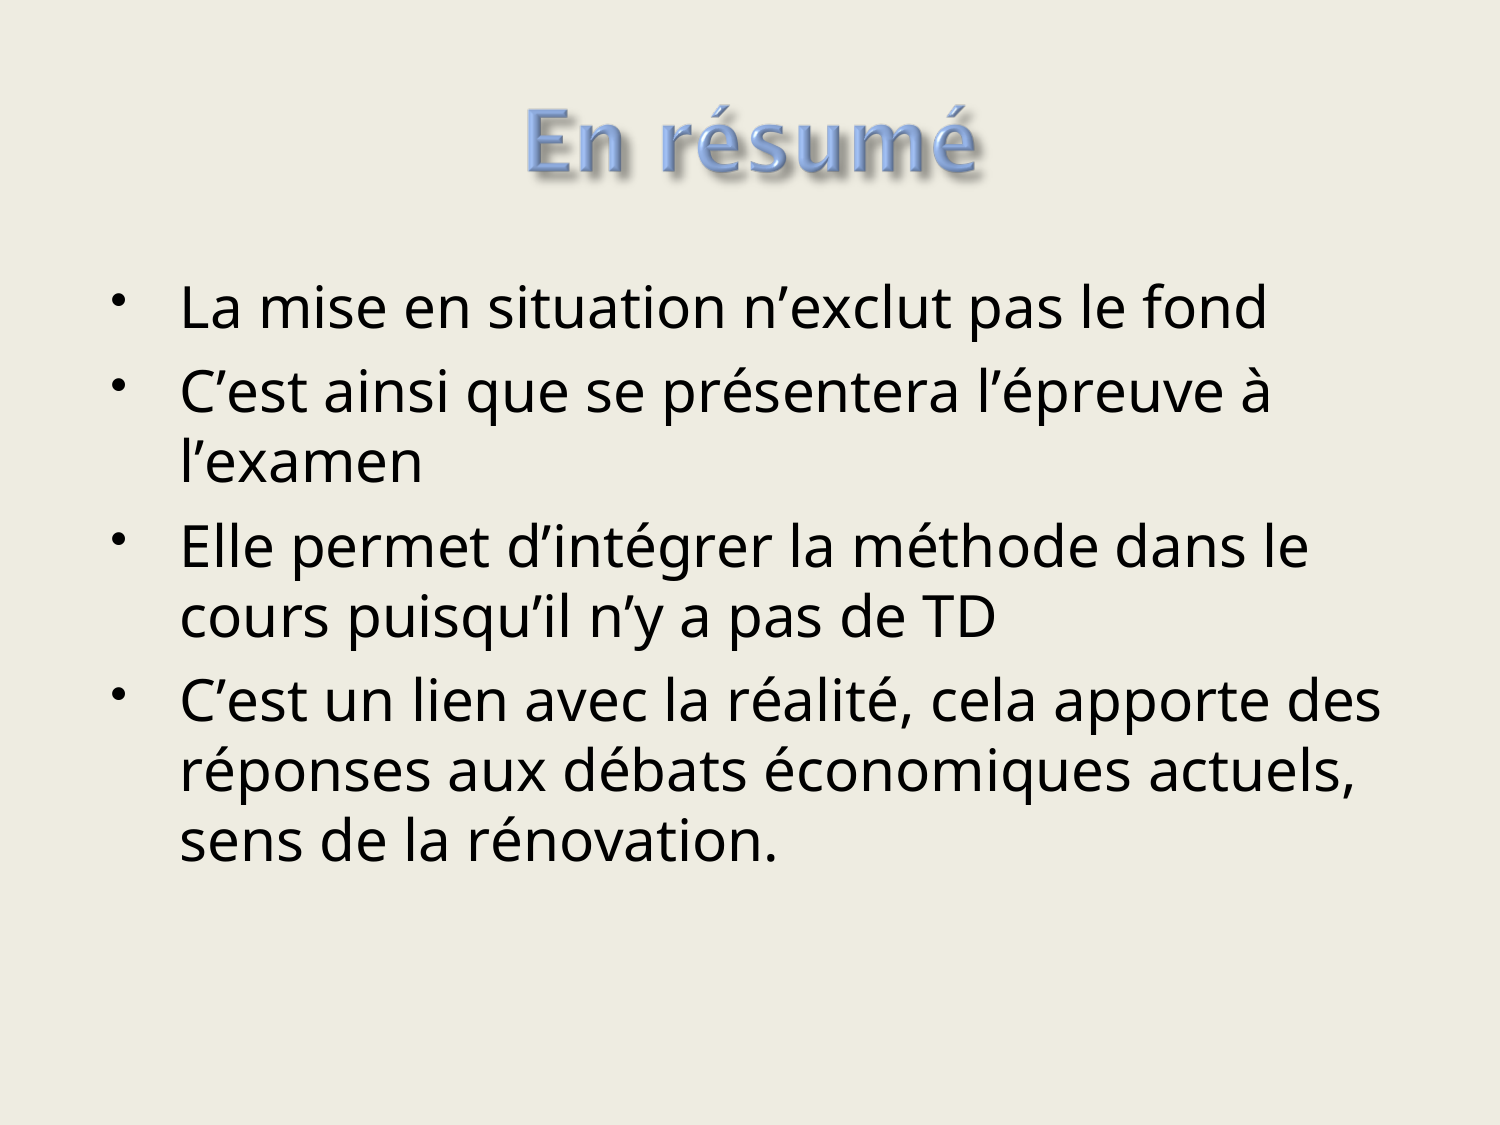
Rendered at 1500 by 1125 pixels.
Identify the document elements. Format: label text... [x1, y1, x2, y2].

list La mise en situation n’exclut pas le fond C’est ainsi que se présentera l’épreuve à l’examen Elle permet d’intégrer la méthode dans le cours puisqu’il n’y a pas de TD C’est un lien avec la réalité, cela apporte des réponses aux débats économiques actuels, sens de la rénovation. [75, 262, 1426, 1035]
text_box [73, 43, 1427, 235]
